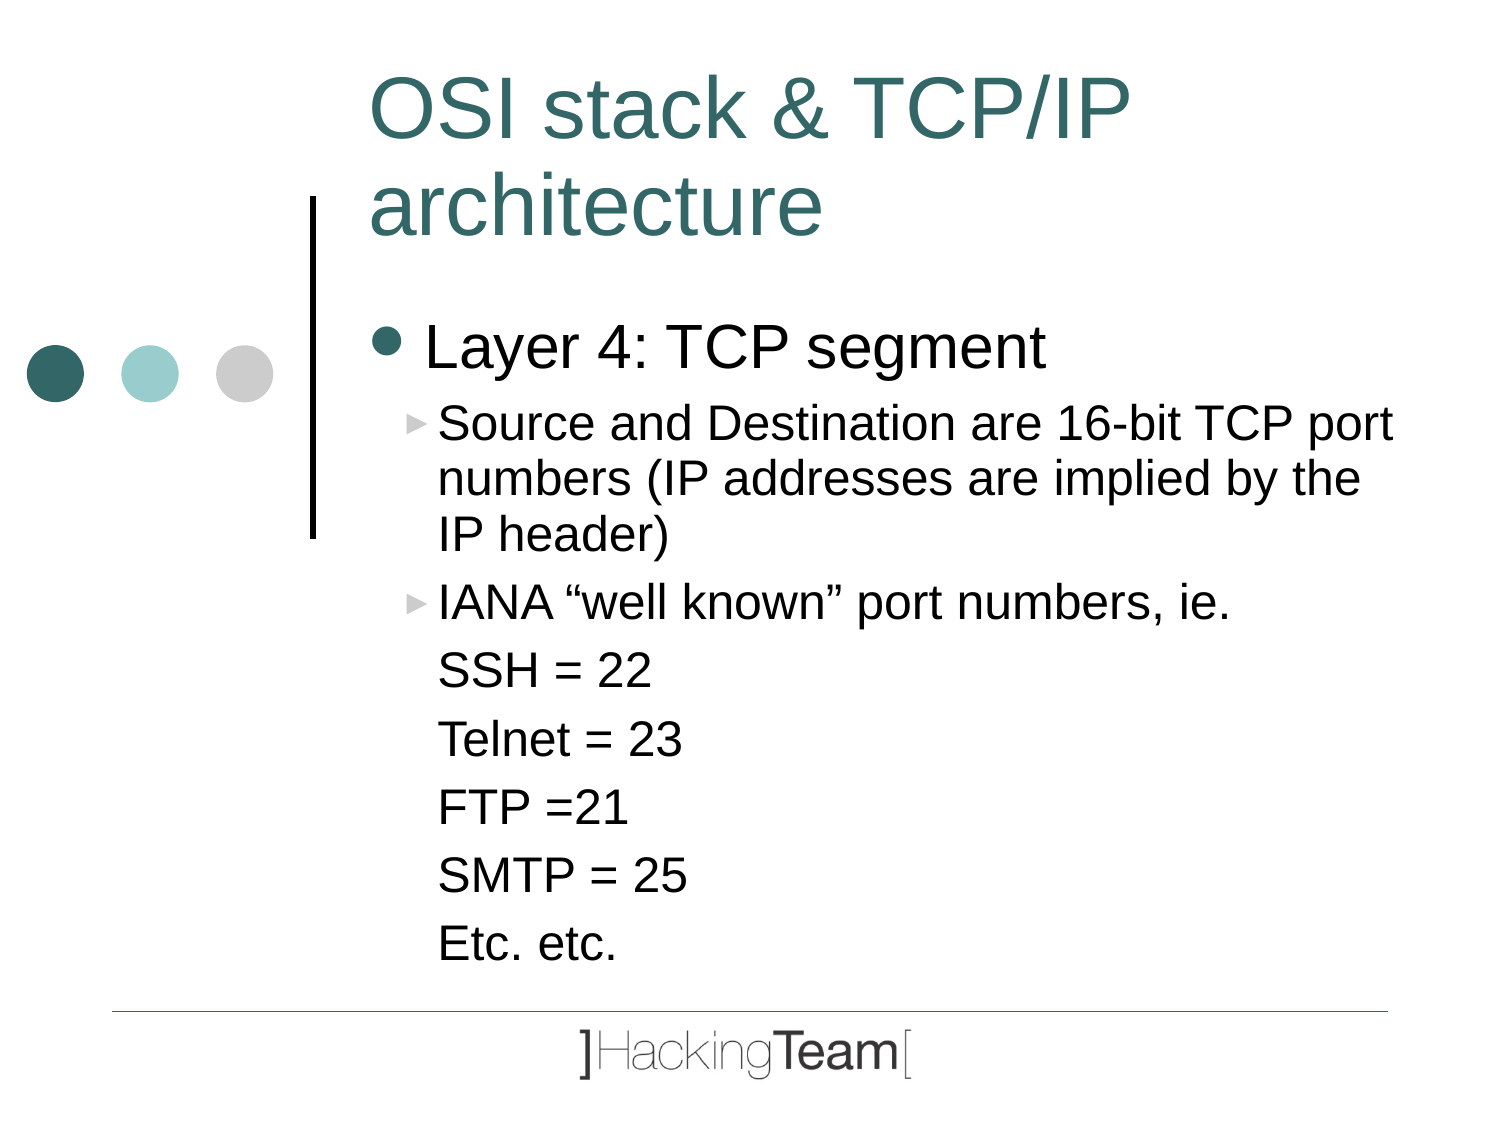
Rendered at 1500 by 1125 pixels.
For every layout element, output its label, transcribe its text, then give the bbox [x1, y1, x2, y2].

picture [574, 1057, 916, 1084]
list Layer 4: TCP segment Source and Destination are 16-bit TCP port numbers (IP addresses are implied by the IP header) IANA “well known” port numbers, ie. SSH = 22 Telnet = 23 FTP =21 SMTP = 25 Etc. etc. [249, 312, 1401, 1057]
title OSI stack & TCP/IP architecture [249, 38, 1401, 275]
